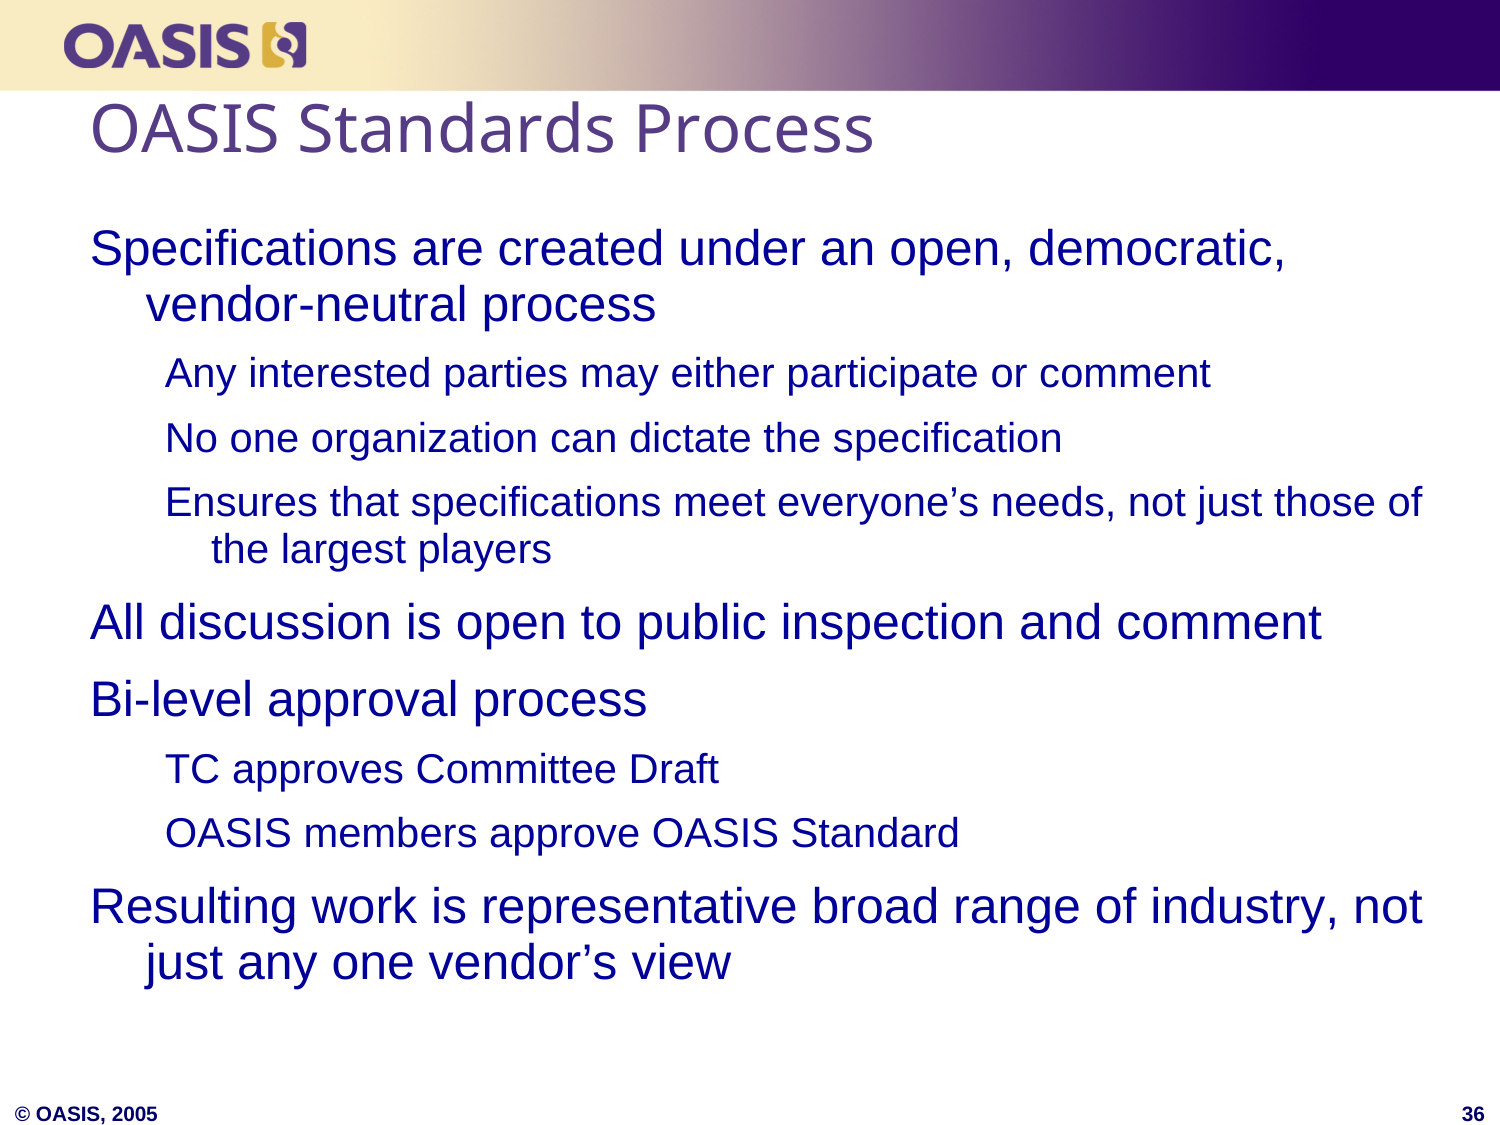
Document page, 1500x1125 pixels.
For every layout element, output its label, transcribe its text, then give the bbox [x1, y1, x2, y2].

list Specifications are created under an open, democratic, vendor-neutral process Any interested parties may either participate or comment No one organization can dictate the specification Ensures that specifications meet everyone’s needs, not just those of the largest players All discussion is open to public inspection and comment Bi-level approval process TC approves Committee Draft OASIS members approve OASIS Standard Resulting work is representative broad range of industry, not just any one vendor’s view [74, 212, 1450, 1088]
picture [0, 0, 1500, 1125]
title OASIS Standards Process [74, 87, 1225, 175]
